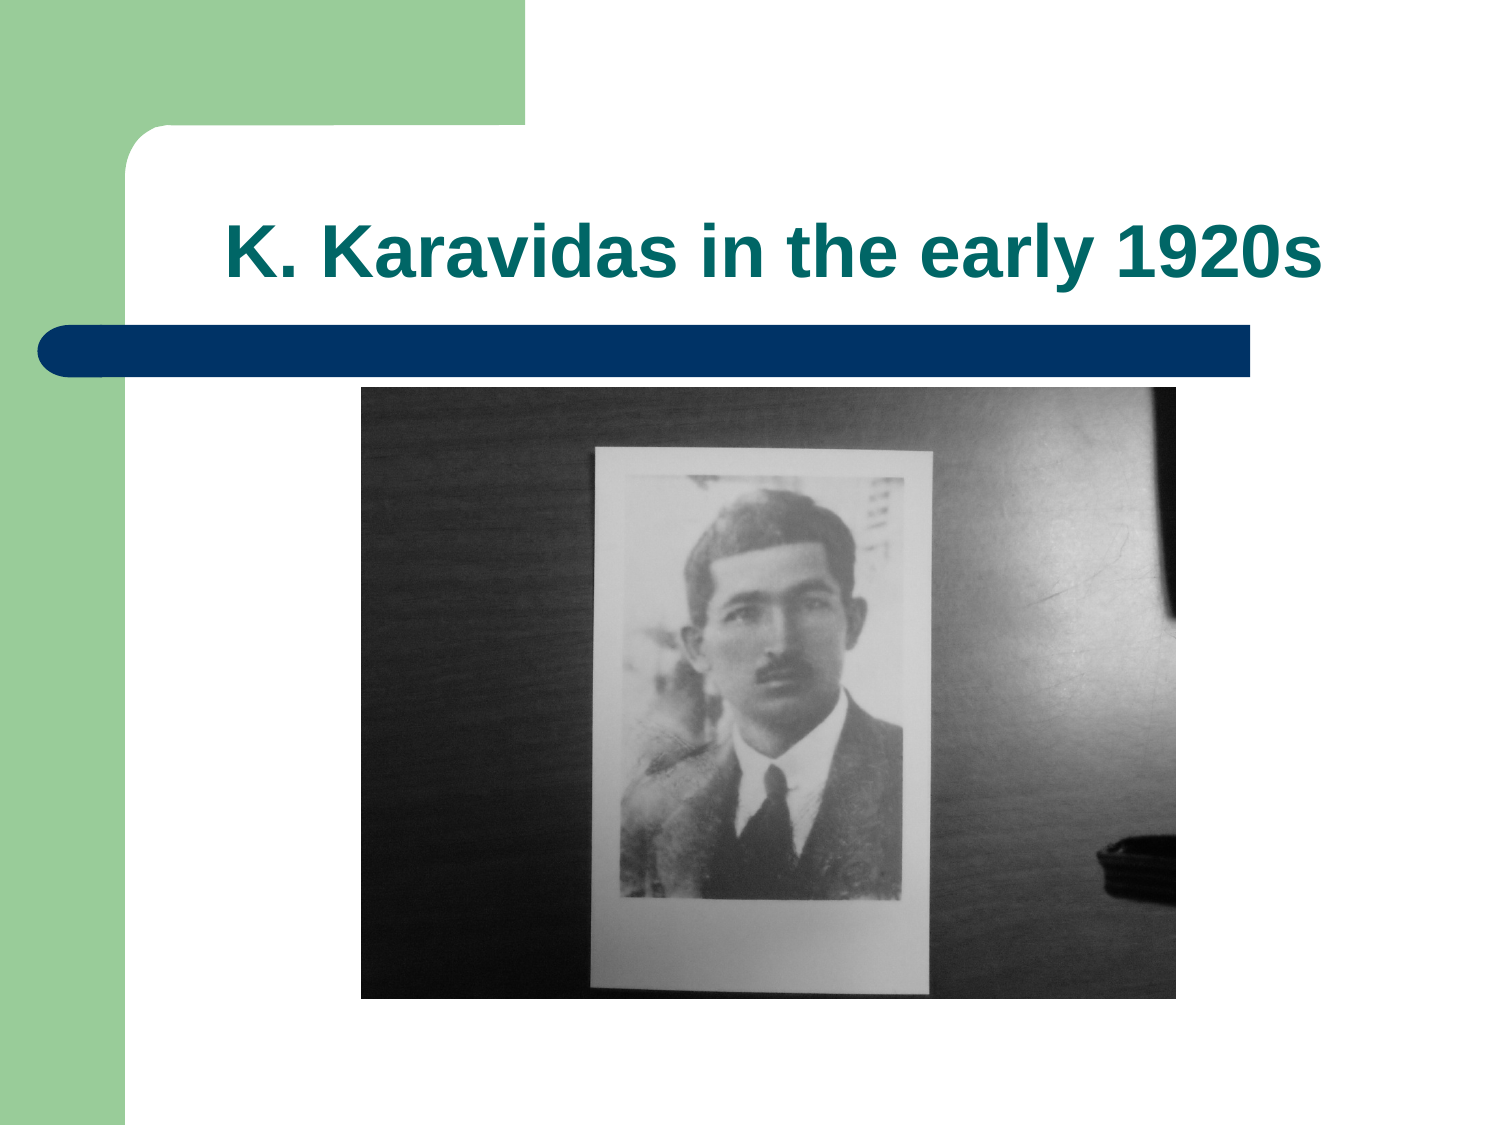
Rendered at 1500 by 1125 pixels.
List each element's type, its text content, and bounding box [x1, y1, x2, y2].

text_box [361, 387, 1176, 999]
title K. Karavidas in the early 1920s [136, 136, 1414, 301]
